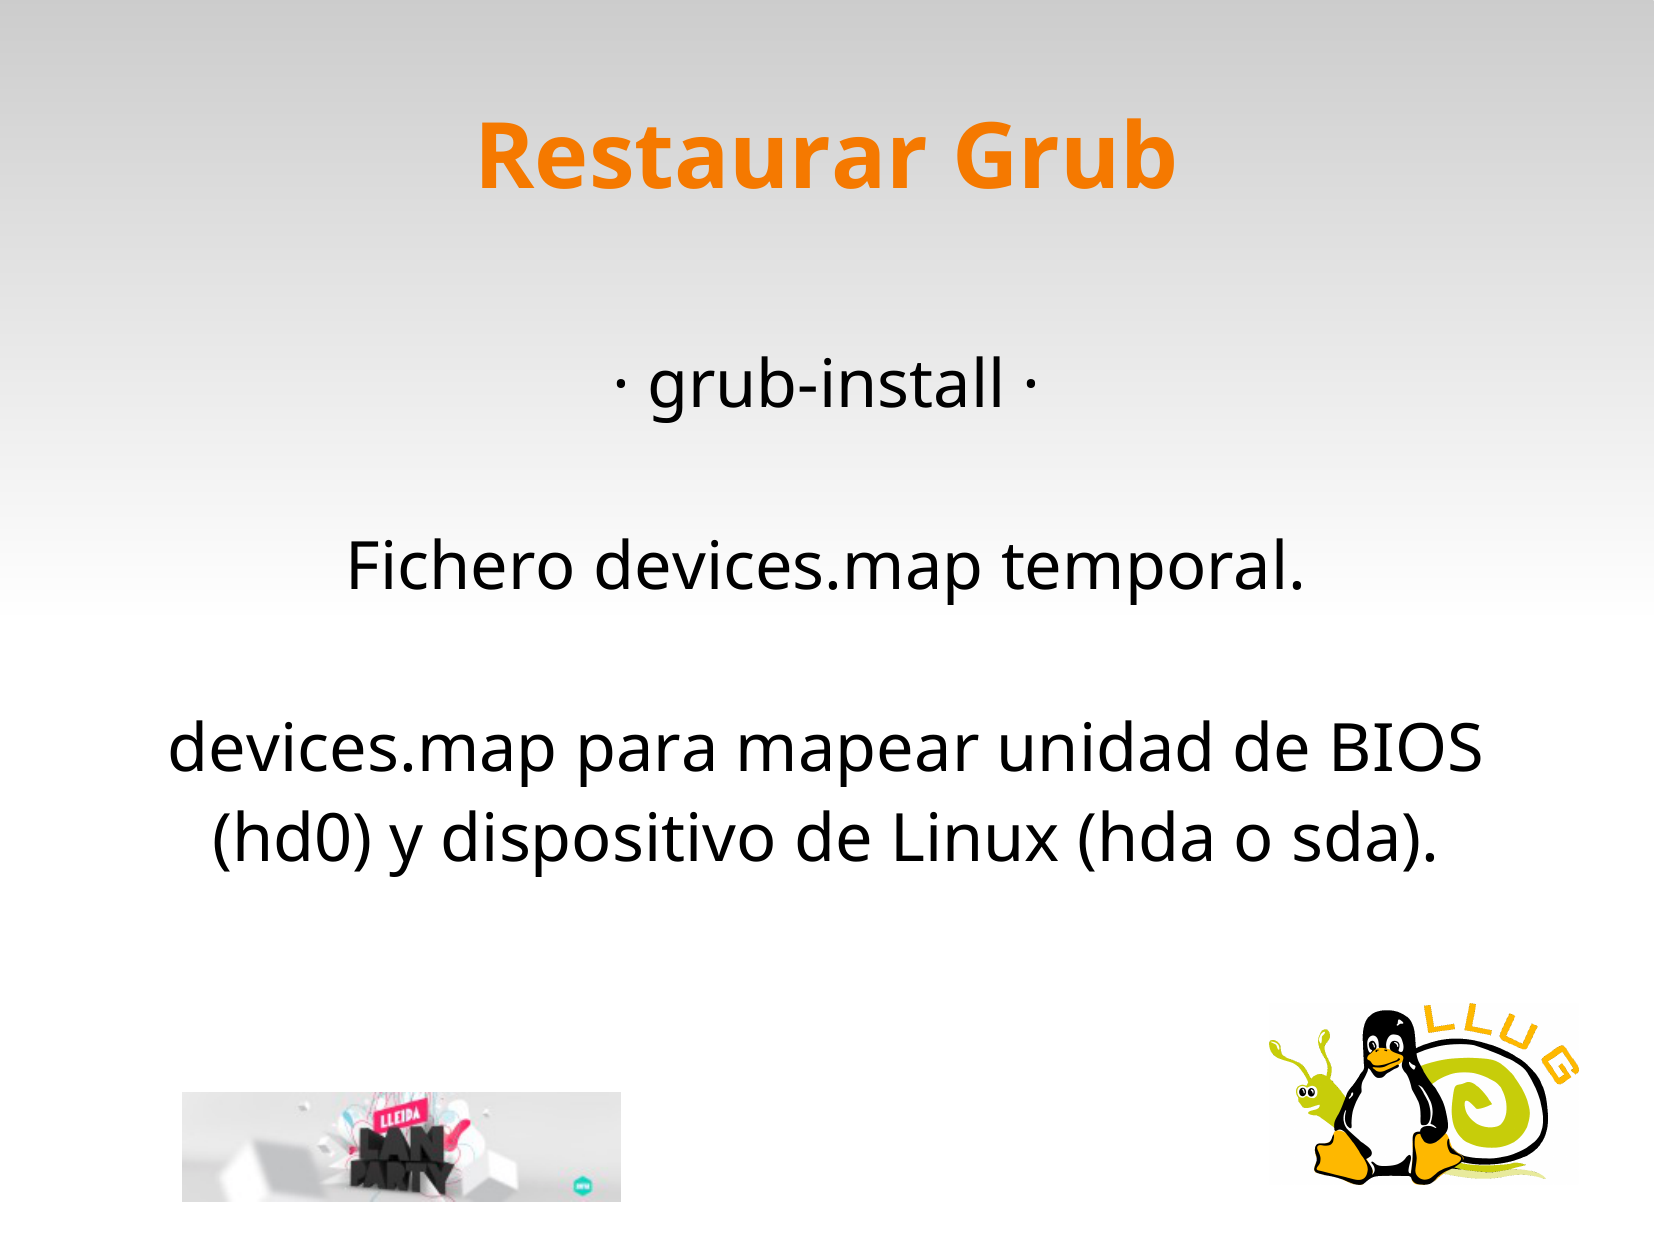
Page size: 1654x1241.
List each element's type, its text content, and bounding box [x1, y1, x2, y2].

title Restaurar Grub [82, 56, 1571, 250]
picture [1269, 1003, 1579, 1185]
subtitle · grub-install · Fichero devices.map temporal. devices.map para mapear unidad de BIOS (hd0) y dispositivo de Linux (hda o sda). [82, 297, 1571, 1102]
picture [182, 1092, 621, 1202]
